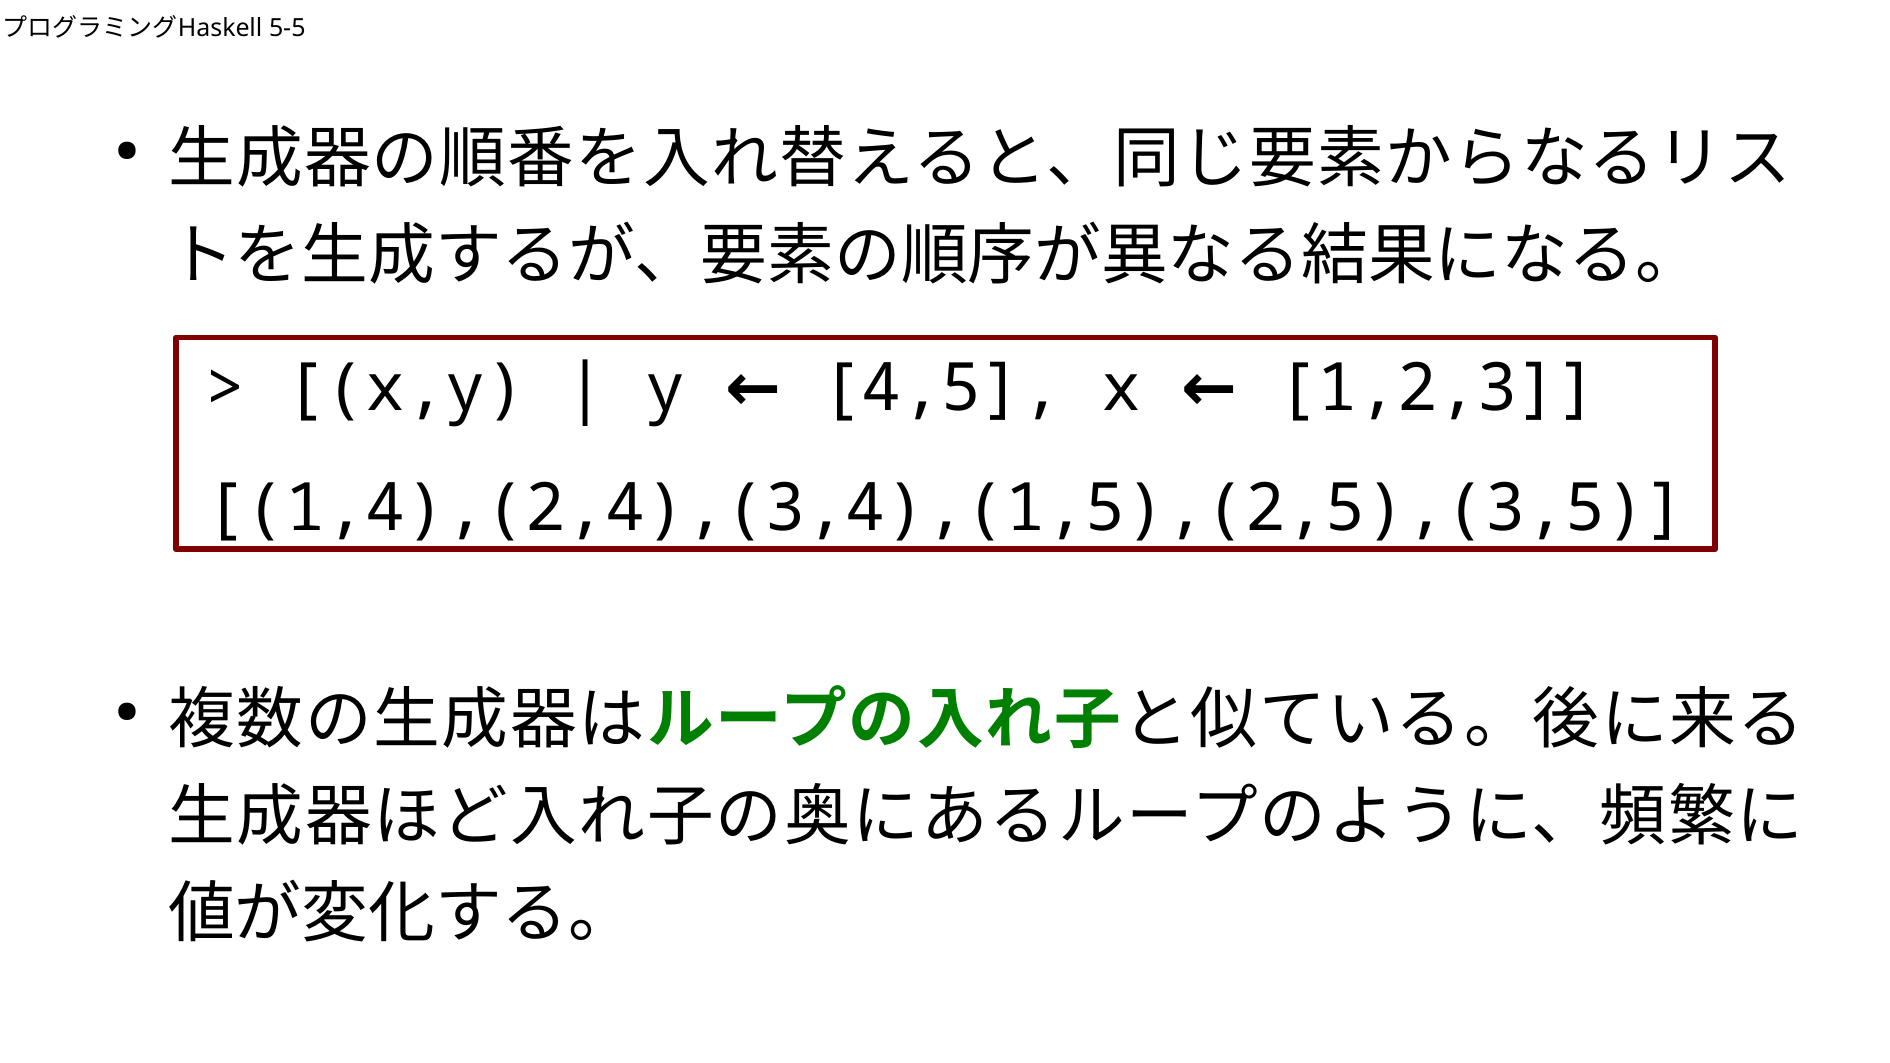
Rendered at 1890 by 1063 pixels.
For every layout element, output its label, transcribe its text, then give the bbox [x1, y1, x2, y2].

list 生成器の順番を入れ替えると、同じ要素からなるリストを生成するが、要素の順序が異なる結果になる。 [94, 101, 1796, 241]
text_box > [(x,y) | y ← [4,5], x ← [1,2,3]] [(1,4),(2,4),(3,4),(1,5),(2,5),(3,5)] [175, 337, 1716, 550]
list 複数の生成器はループの入れ子と似ている。後に来る生成器ほど入れ子の奥にあるループのように、頻繁に値が変化する。 [94, 662, 1809, 869]
